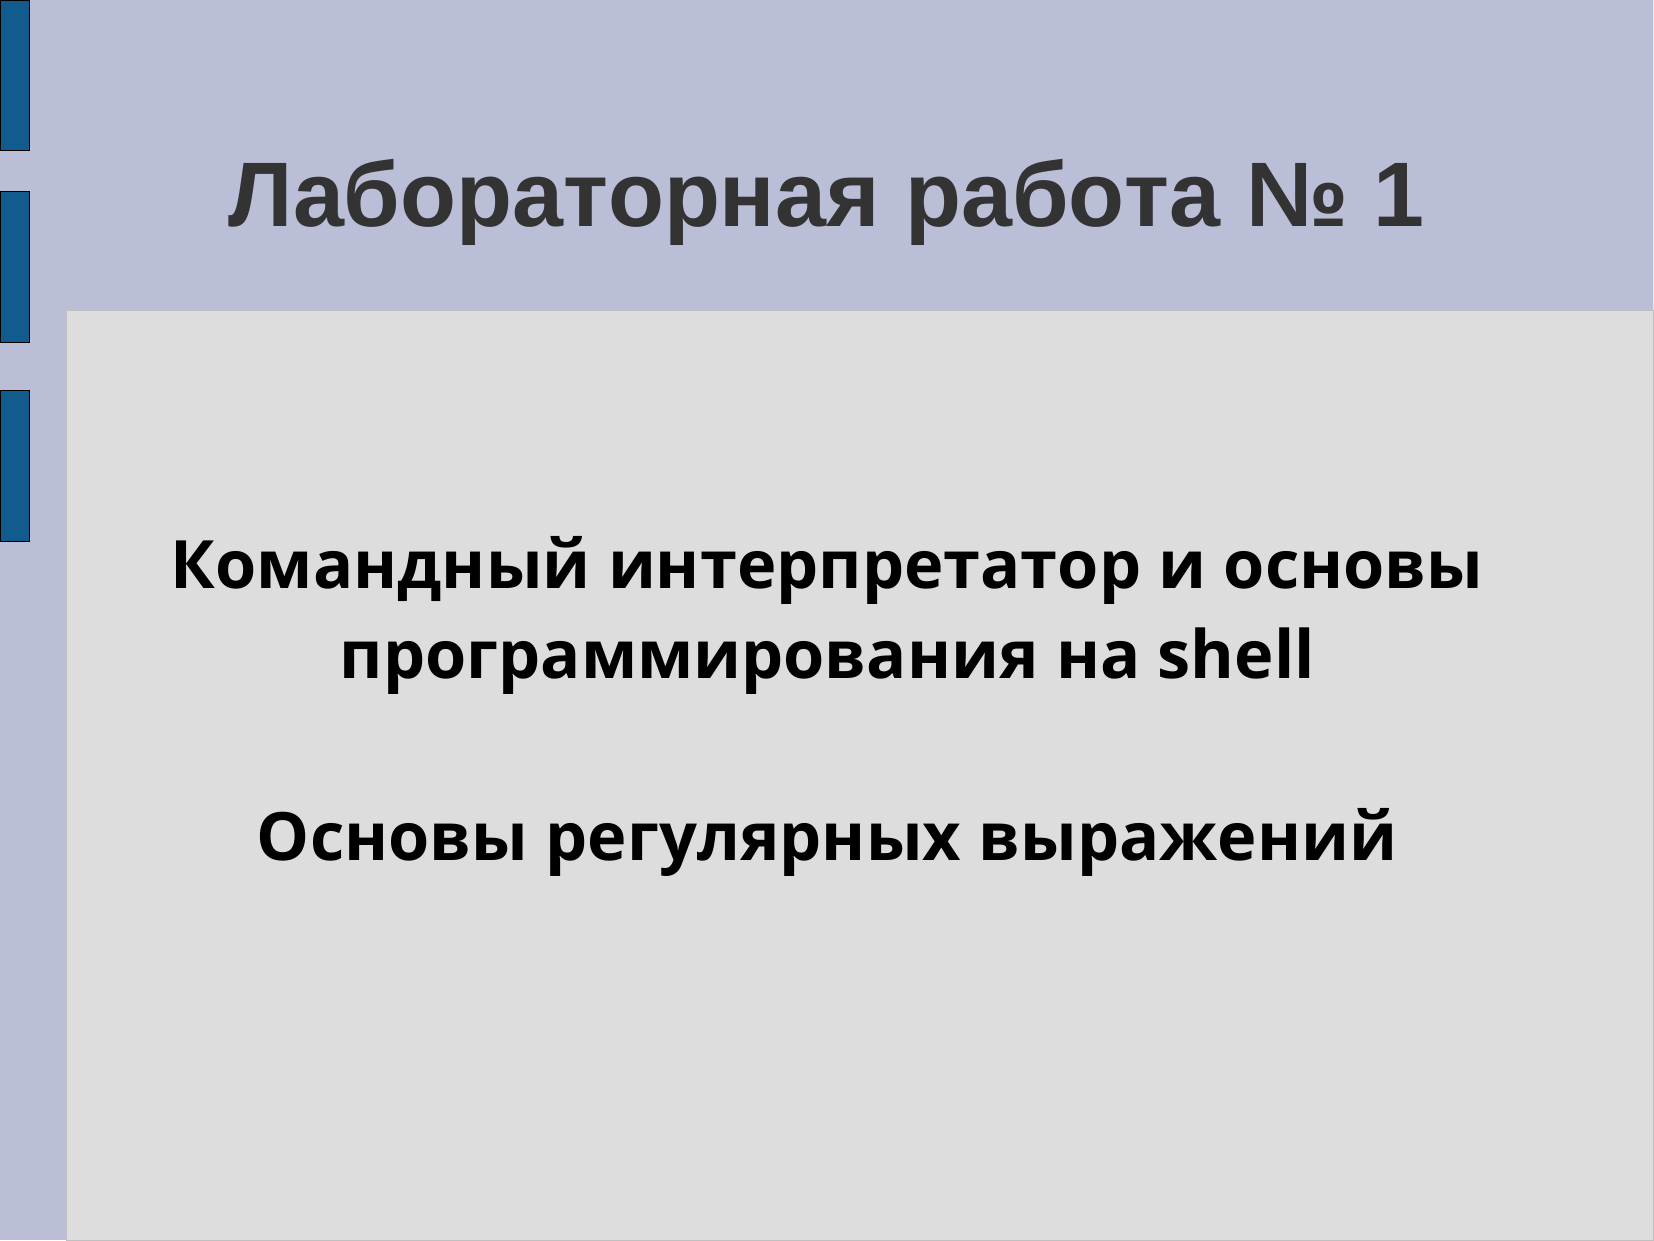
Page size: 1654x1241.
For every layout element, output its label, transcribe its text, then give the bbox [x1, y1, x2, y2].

subtitle Командный интерпретатор и основы программирования на shell Основы регулярных выражений [121, 344, 1534, 1127]
title Лабораторная работа № 1 [121, 91, 1534, 299]
